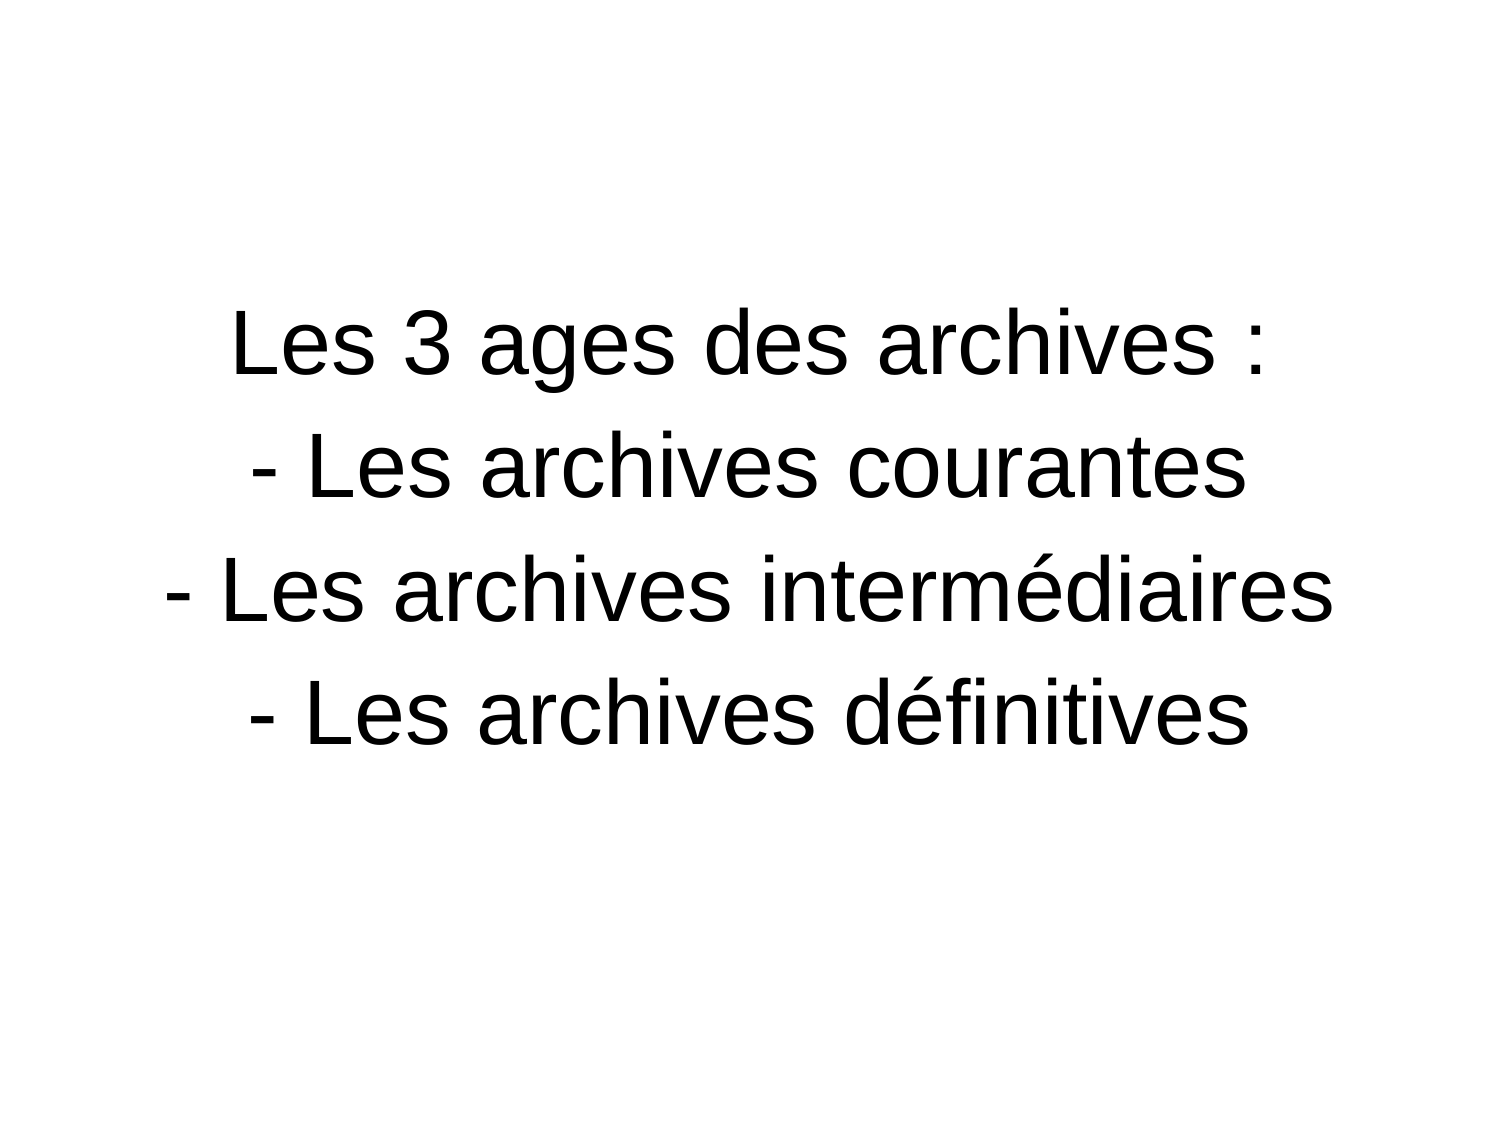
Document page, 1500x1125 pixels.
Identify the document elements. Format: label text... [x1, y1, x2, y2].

subtitle Les 3 ages des archives : - Les archives courantes - Les archives intermédiaires - Les archives définitives [0, 29, 1500, 1125]
